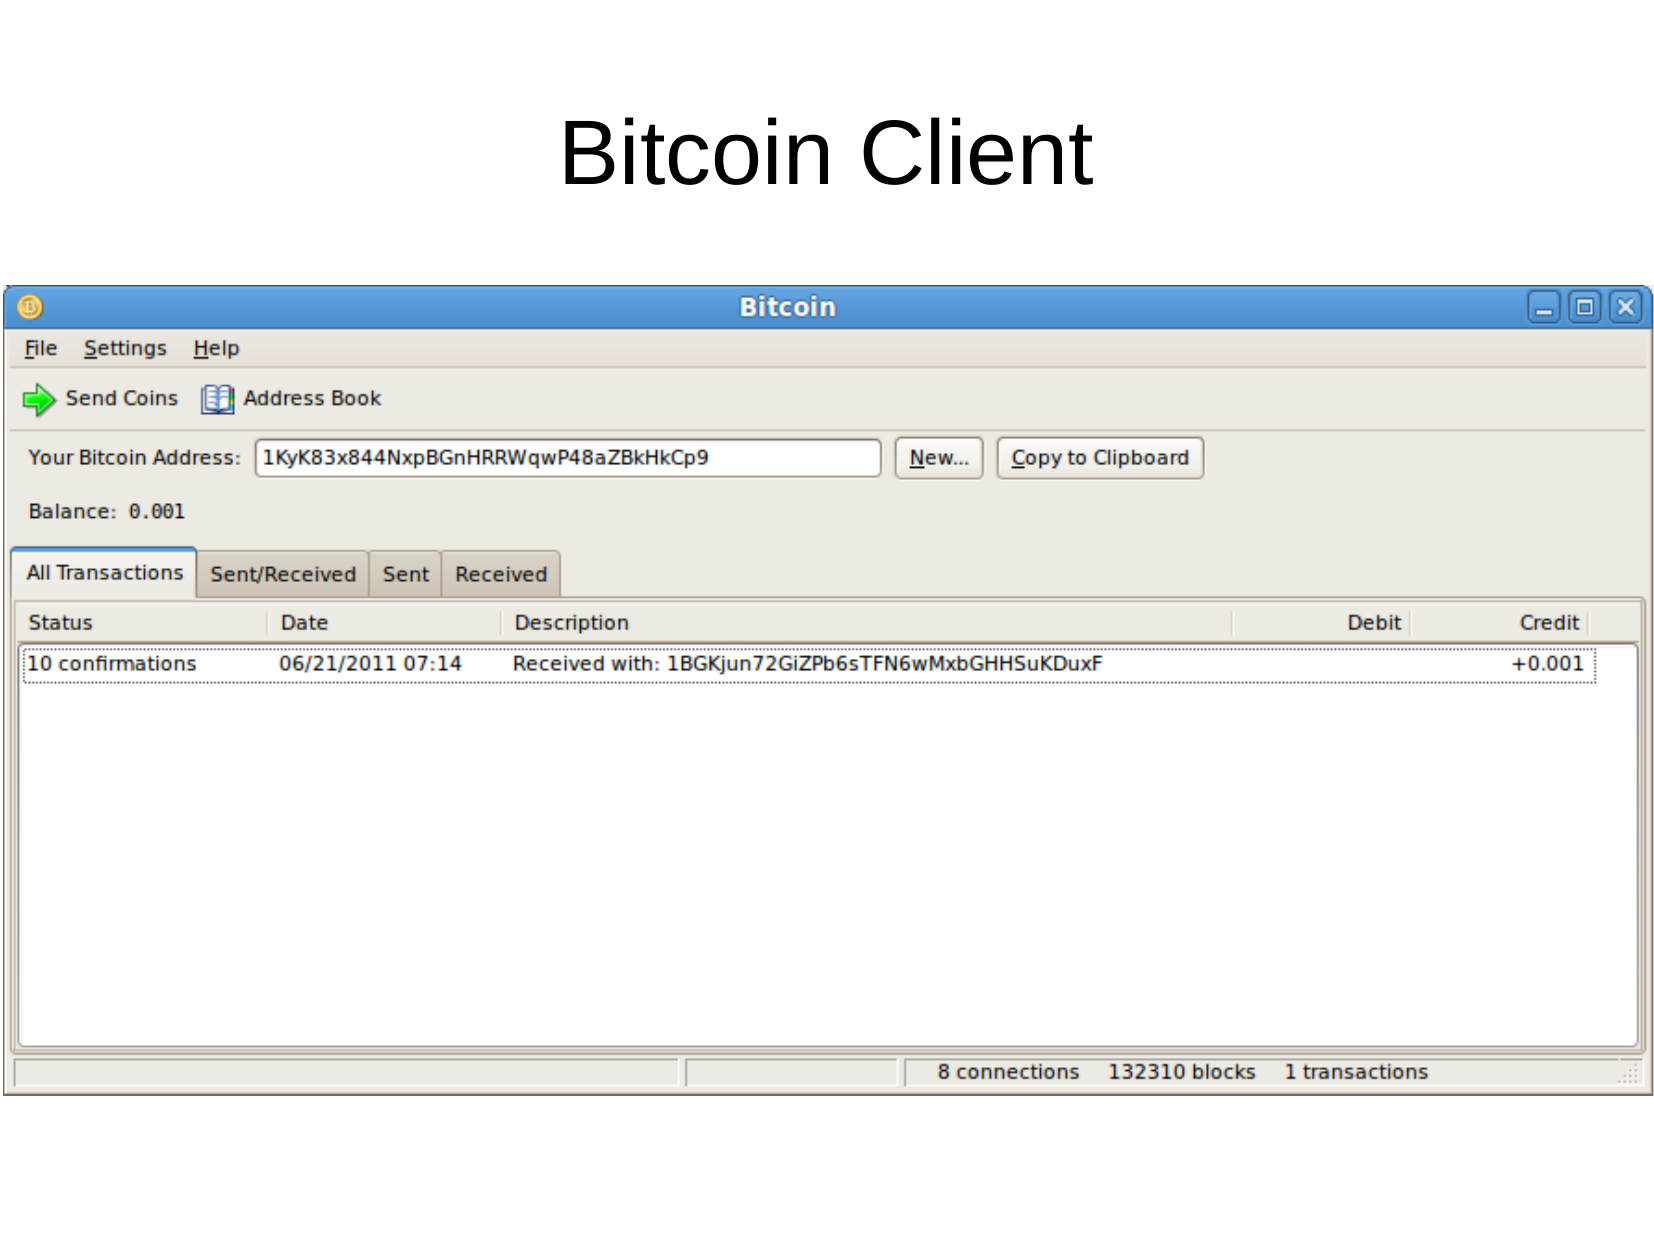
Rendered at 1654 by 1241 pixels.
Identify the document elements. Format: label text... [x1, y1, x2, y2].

title Bitcoin Client [82, 56, 1571, 250]
picture [3, 285, 1654, 1097]
